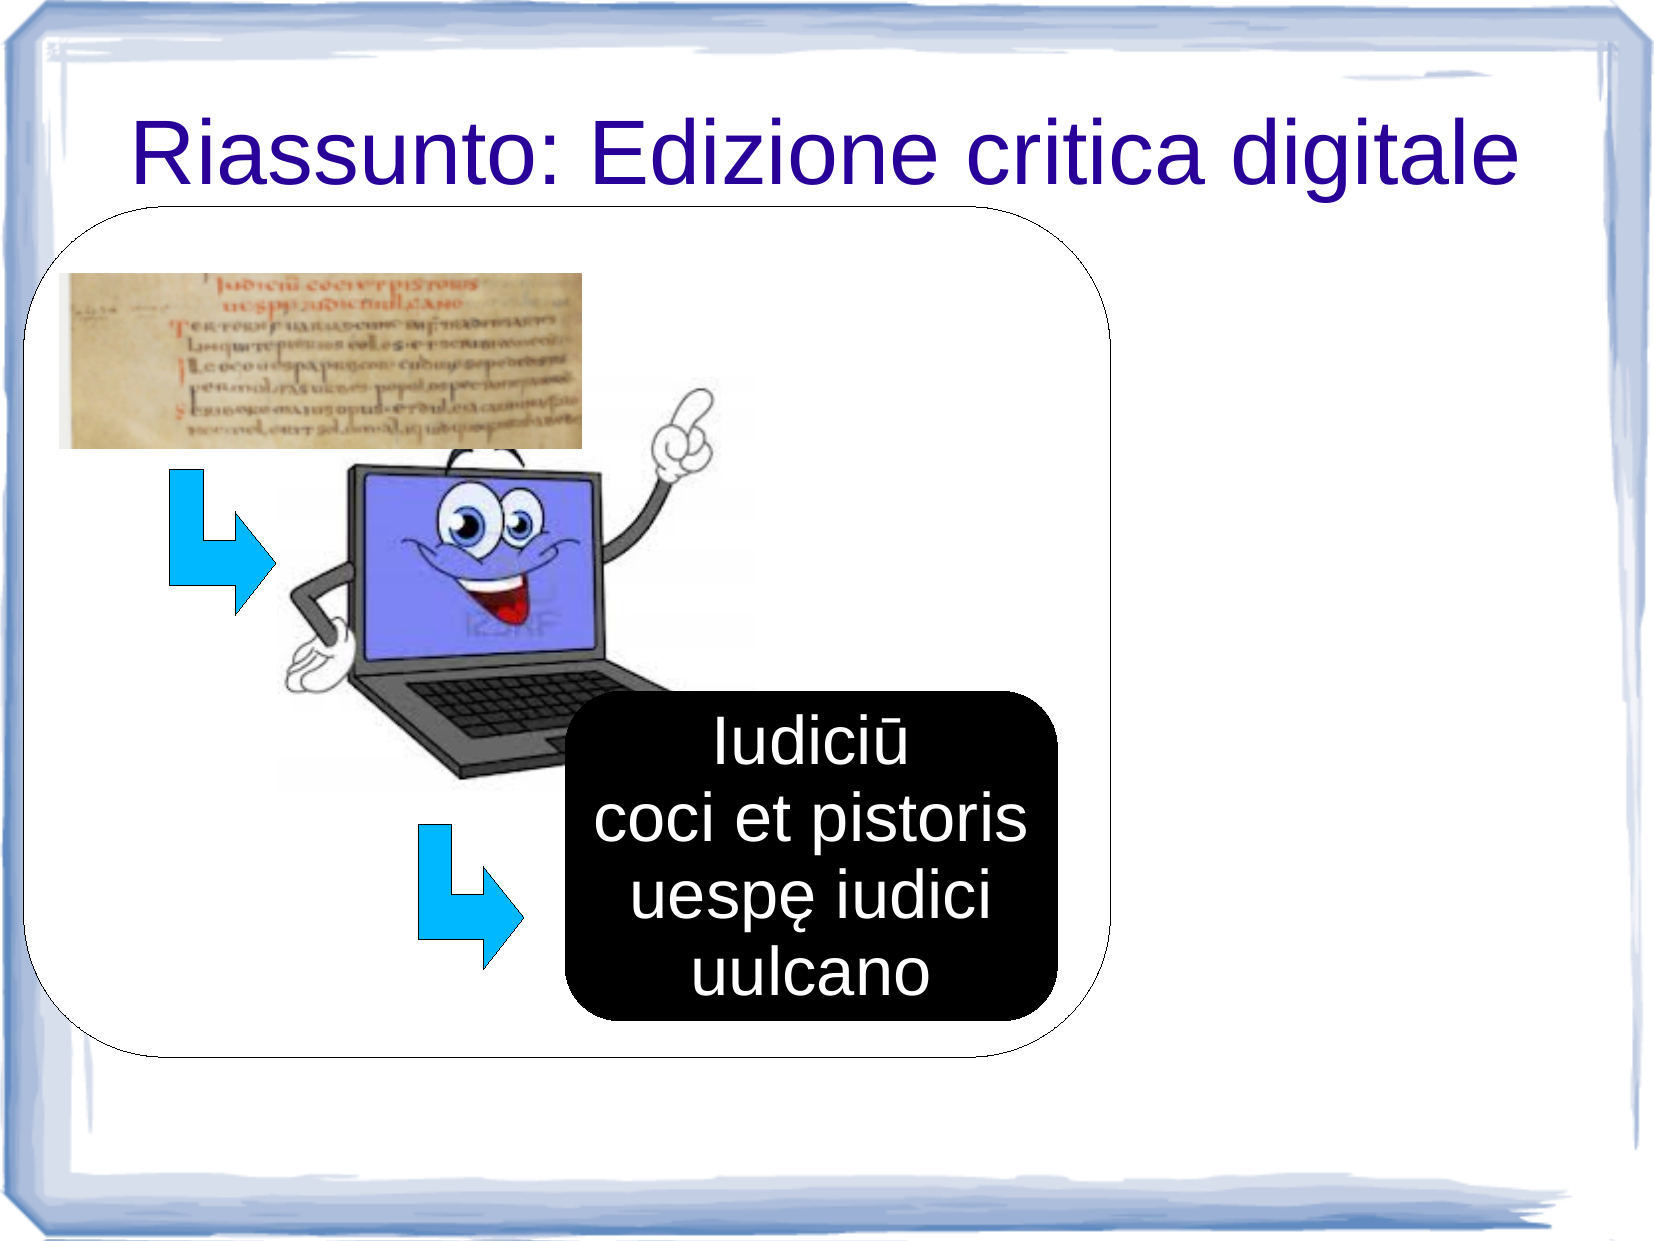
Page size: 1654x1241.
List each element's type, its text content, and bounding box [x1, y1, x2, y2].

title Riassunto: Edizione critica digitale [82, 49, 1571, 257]
text_box [23, 233, 1111, 1058]
text_box Iudiciū coci et pistoris uespę iudici uulcano [565, 691, 1058, 1021]
picture [0, 0, 1654, 1241]
